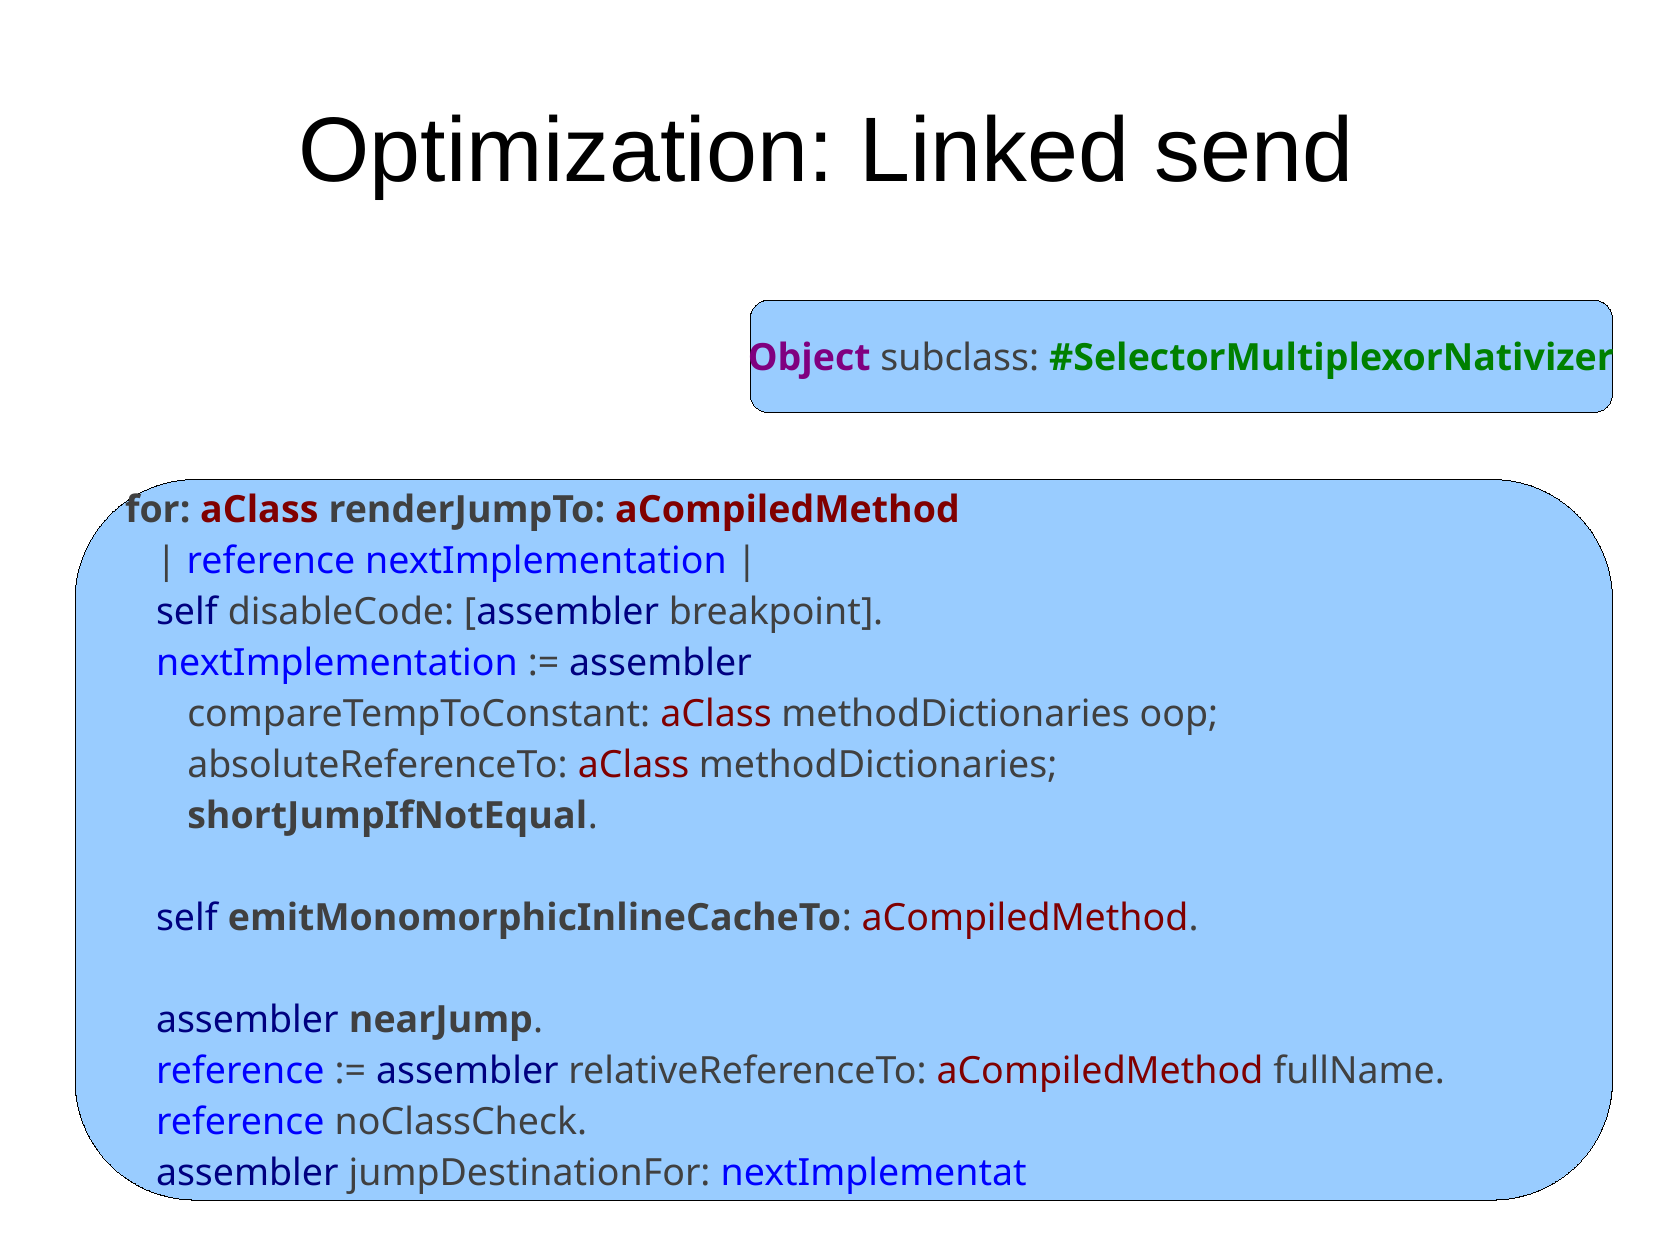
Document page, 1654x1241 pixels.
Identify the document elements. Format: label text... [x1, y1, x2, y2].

text_box for: aClass renderJumpTo: aCompiledMethod | reference nextImplementation | self disableCode: [assembler breakpoint]. nextImplementation := assembler compareTempToConstant: aClass methodDictionaries oop; absoluteReferenceTo: aClass methodDictionaries; shortJumpIfNotEqual. self emitMonomorphicInlineCacheTo: aCompiledMethod. assembler nearJump. reference := assembler relativeReferenceTo: aCompiledMethod fullName. reference noClassCheck. assembler jumpDestinationFor: nextImplementat [75, 479, 1613, 1201]
text_box Object subclass: #SelectorMultiplexorNativizer [750, 300, 1613, 413]
text_box Optimization: Linked send [143, 91, 1511, 209]
